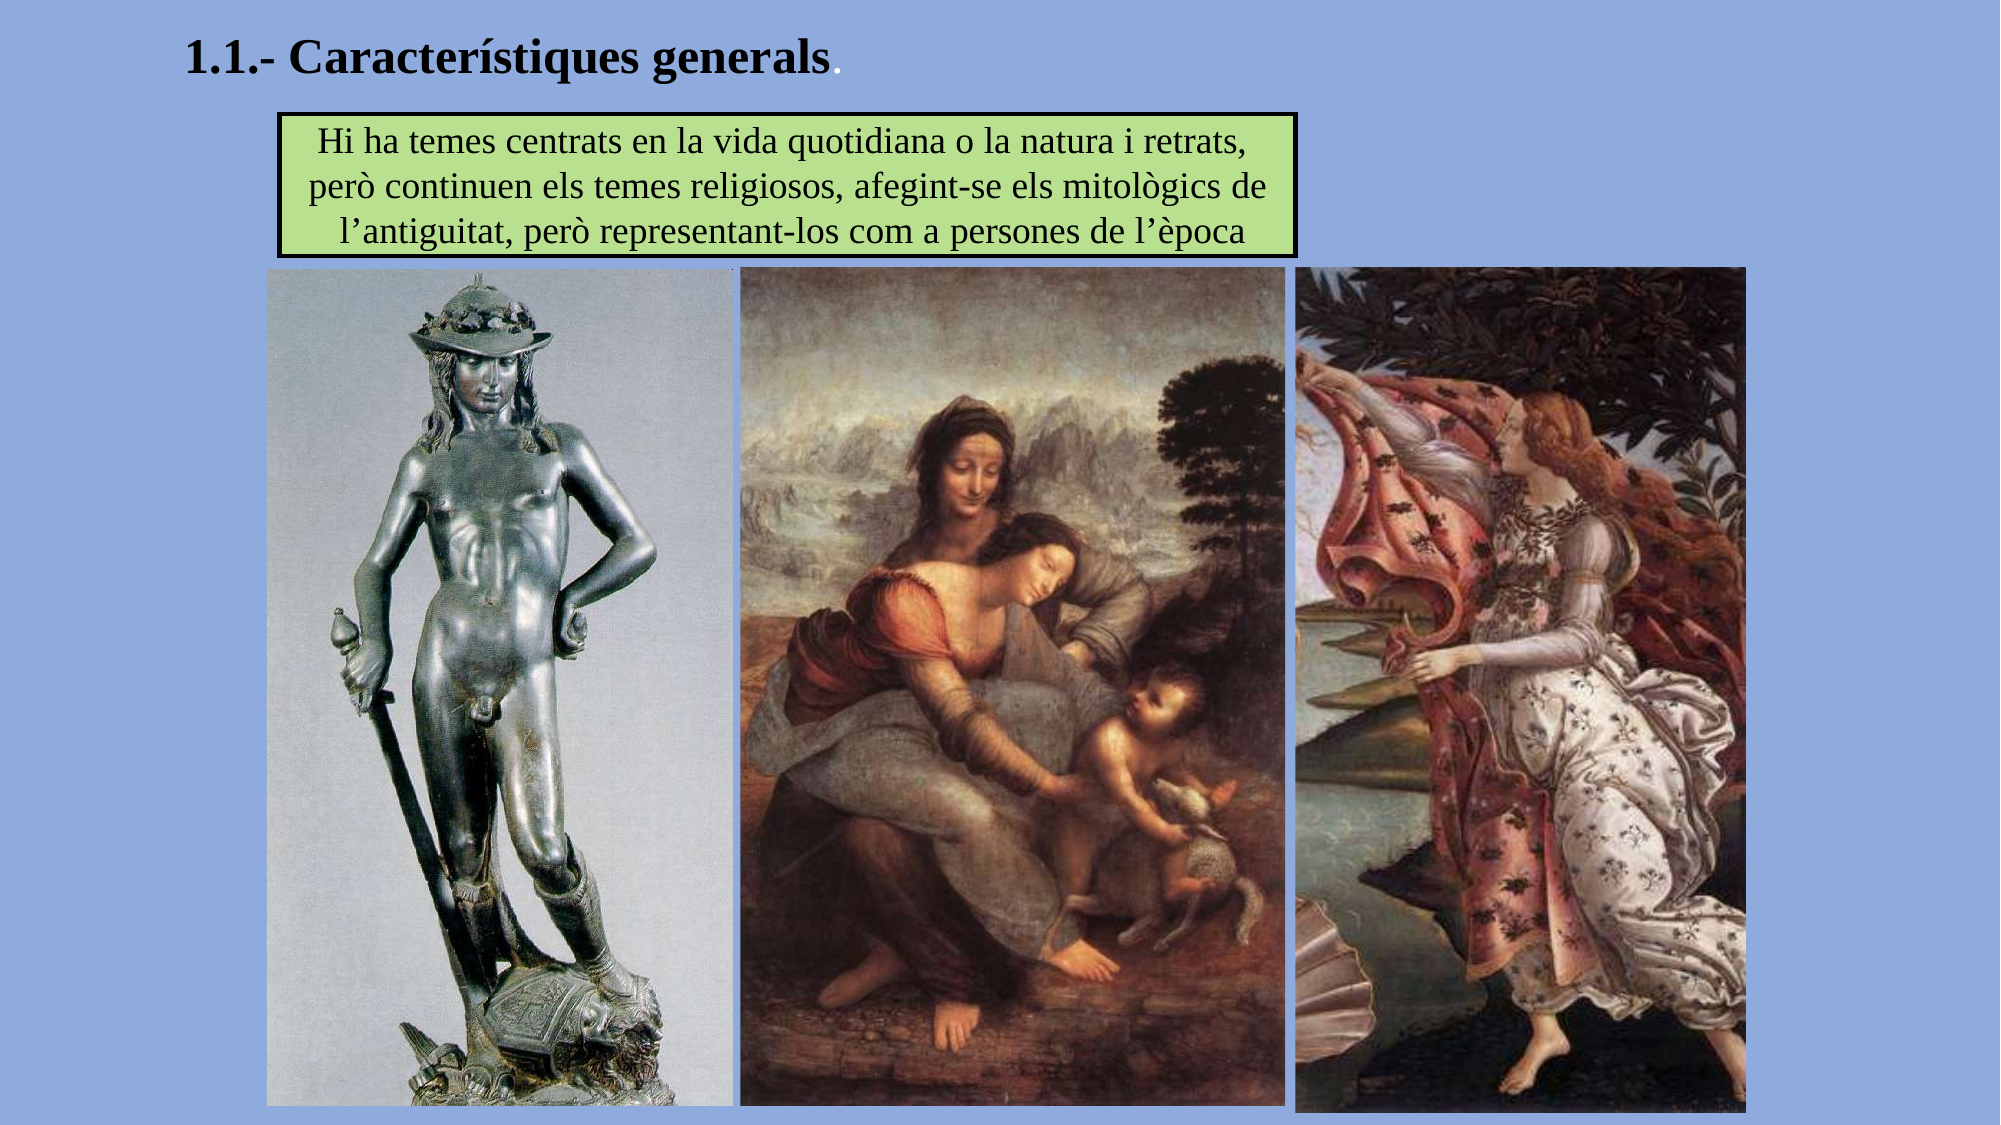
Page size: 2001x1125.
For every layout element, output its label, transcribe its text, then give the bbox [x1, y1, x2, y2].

text_box [740, 267, 1285, 1106]
text_box [1295, 267, 1746, 1113]
text_box [267, 270, 733, 1106]
title 1.1.- Característiques generals. [180, 21, 1013, 84]
text_box Hi ha temes centrats en la vida quotidiana o la natura i retrats, però continuen els temes religiosos, afegint-se els mitològics de l’antiguitat, però representant-los com a persones de l’època [279, 113, 1296, 256]
